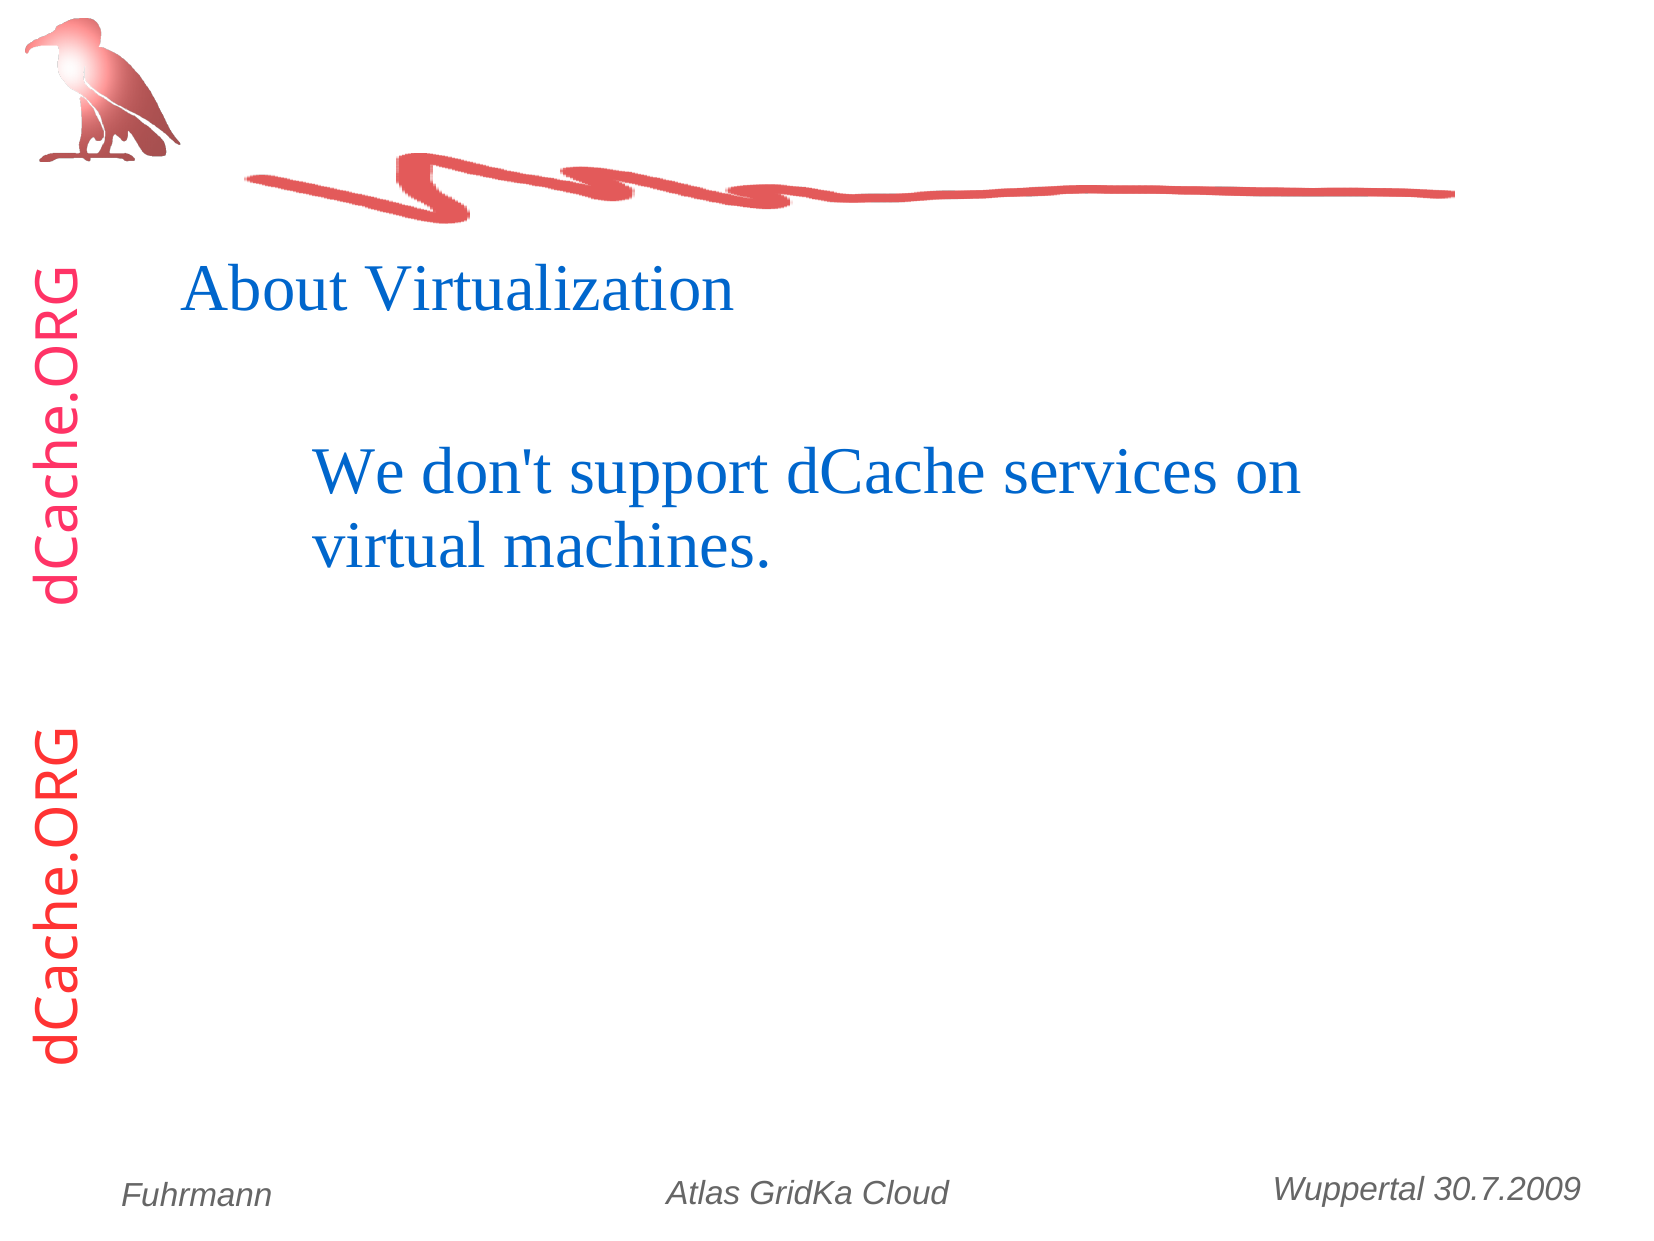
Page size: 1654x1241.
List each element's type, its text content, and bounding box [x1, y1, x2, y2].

text_box We don't support dCache services on virtual machines. [297, 426, 1331, 595]
text_box About Virtualization [166, 243, 748, 336]
